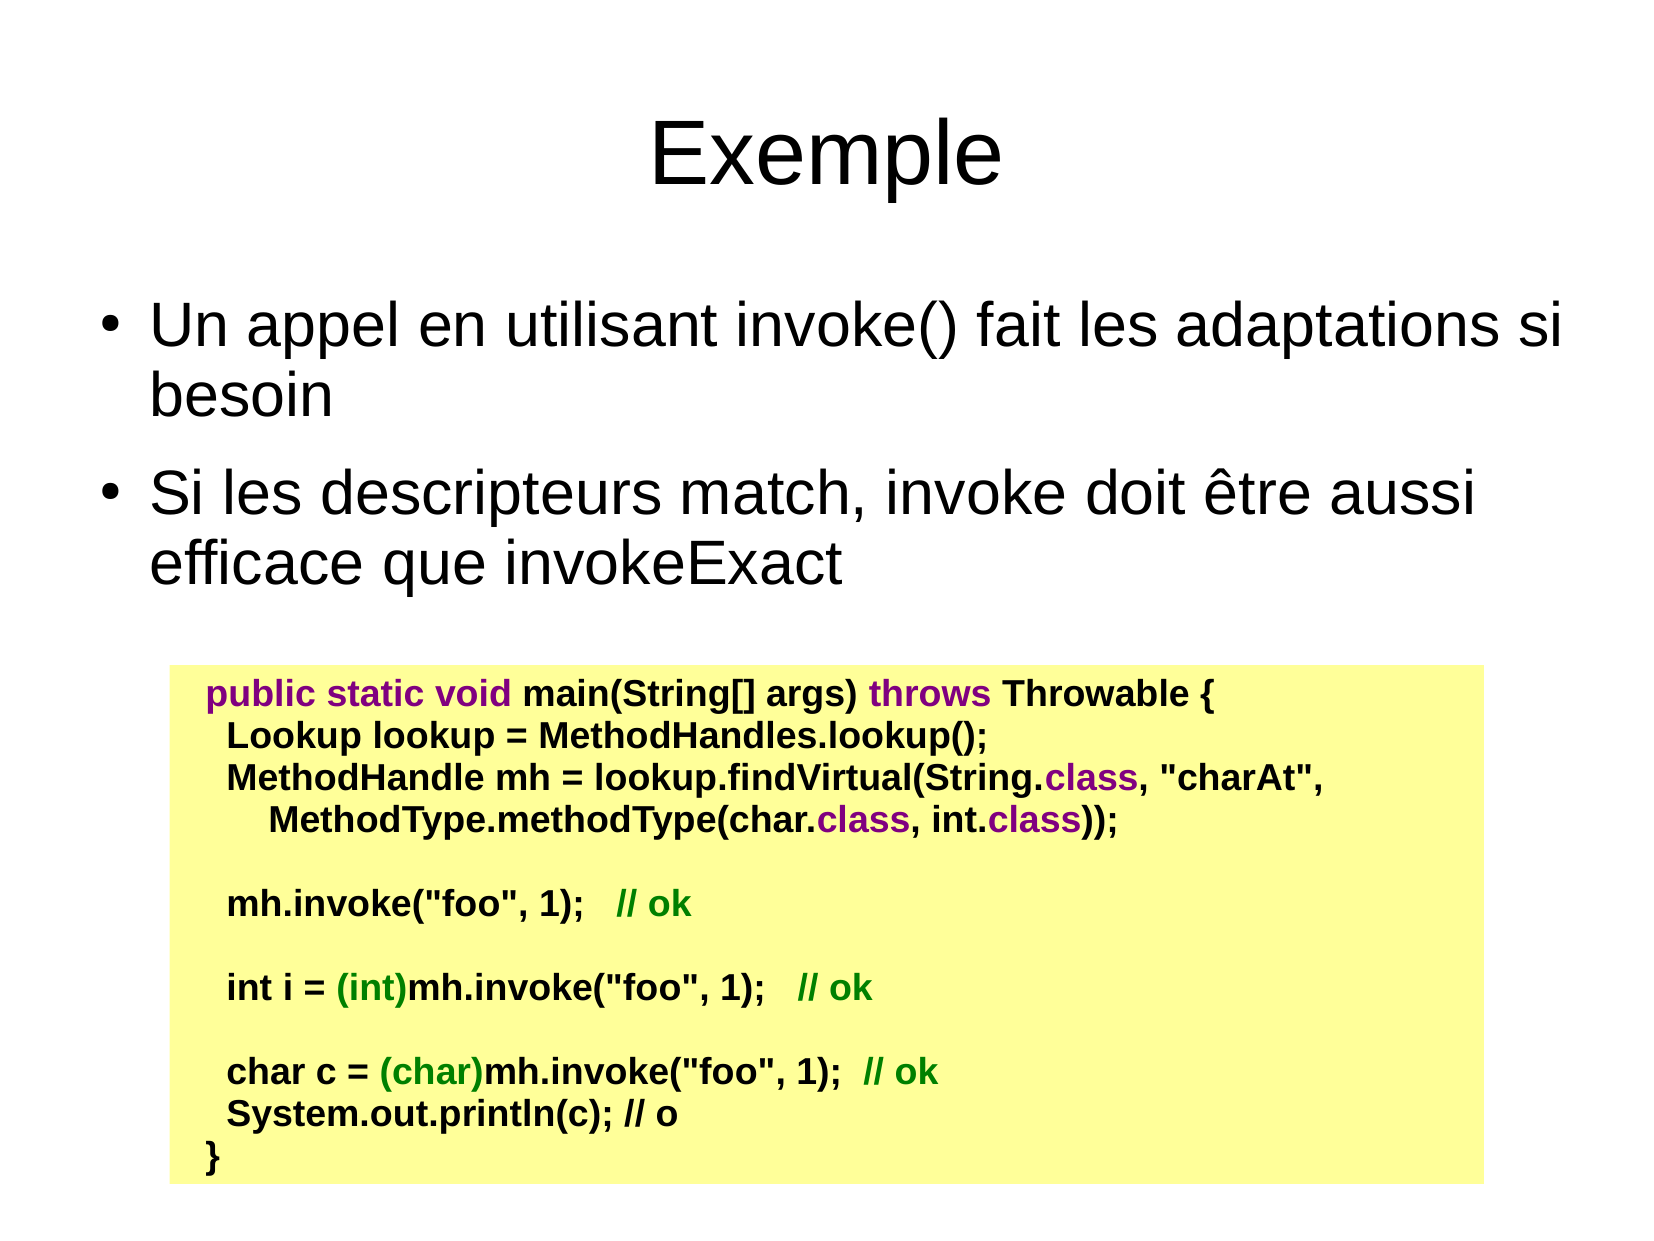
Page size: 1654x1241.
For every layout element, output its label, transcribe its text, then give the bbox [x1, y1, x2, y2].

title Exemple [82, 49, 1571, 257]
text_box public static void main(String[] args) throws Throwable { Lookup lookup = MethodHandles.lookup(); MethodHandle mh = lookup.findVirtual(String.class, "charAt", MethodType.methodType(char.class, int.class)); mh.invoke("foo", 1); // ok int i = (int)mh.invoke("foo", 1); // ok char c = (char)mh.invoke("foo", 1); // ok System.out.println(c); // o } [169, 665, 1484, 1184]
list Un appel en utilisant invoke() fait les adaptations si besoin Si les descripteurs match, invoke doit être aussi efficace que invokeExact [82, 290, 1571, 601]
